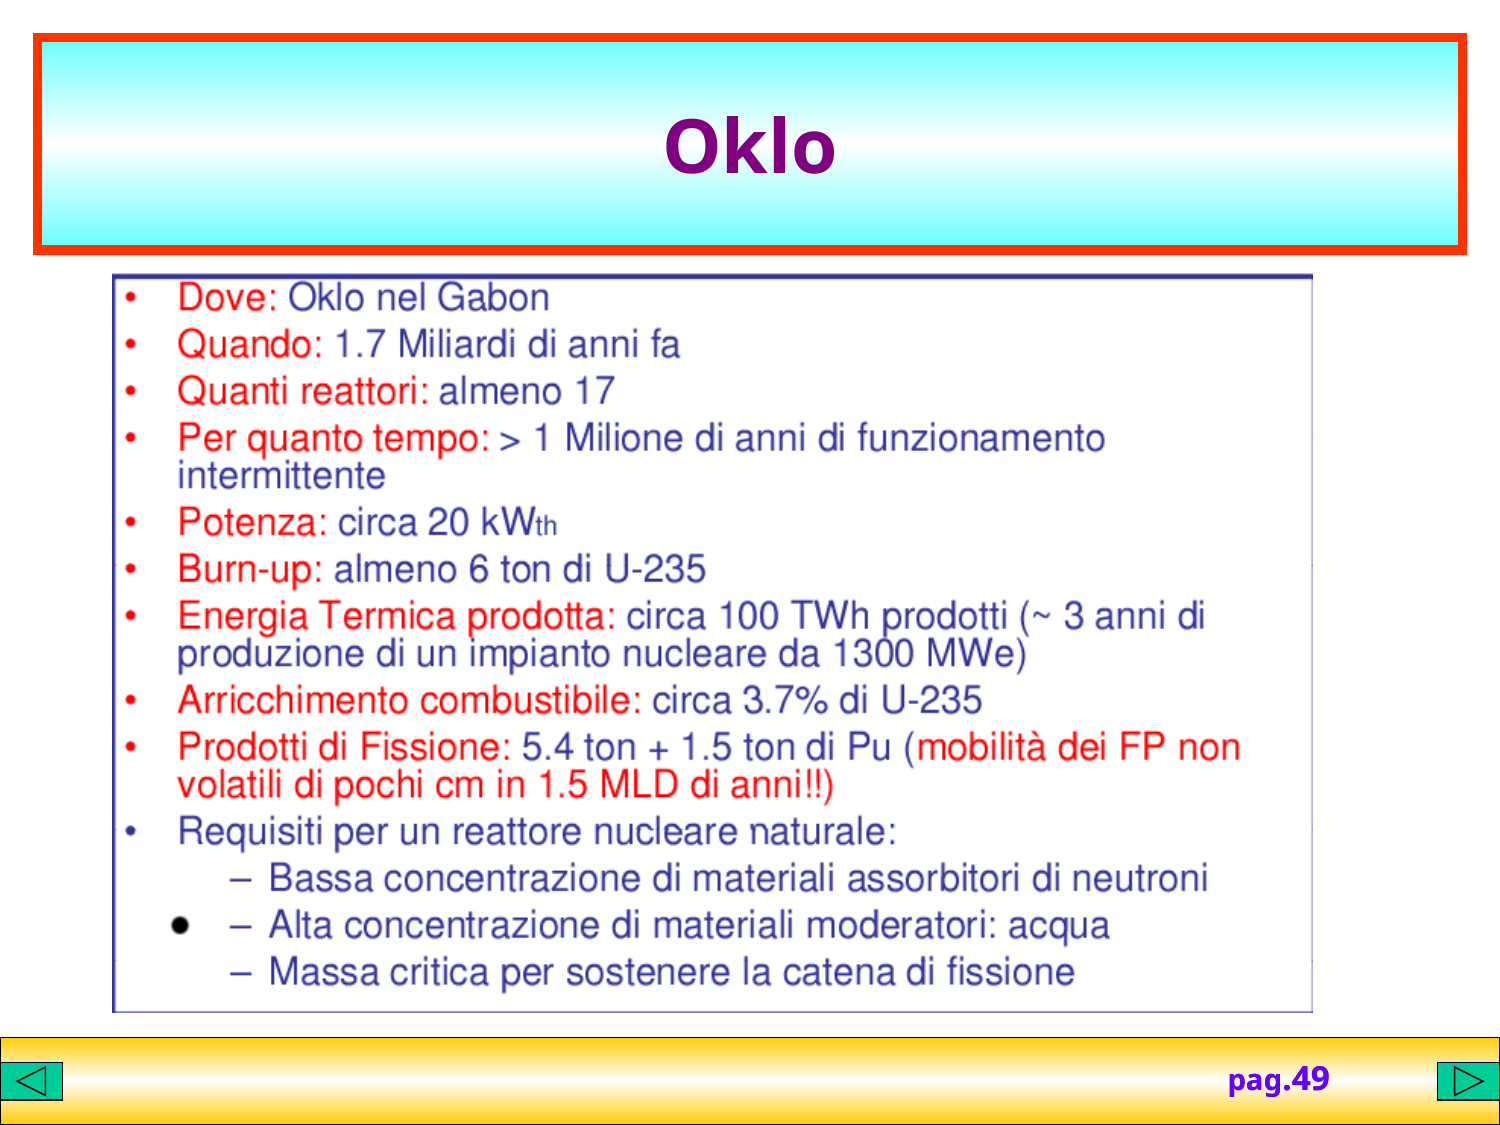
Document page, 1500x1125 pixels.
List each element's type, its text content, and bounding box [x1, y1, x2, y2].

text_box pag.<number> [1212, 1049, 1413, 1125]
title Oklo [37, 37, 1463, 250]
picture [112, 273, 1313, 1013]
